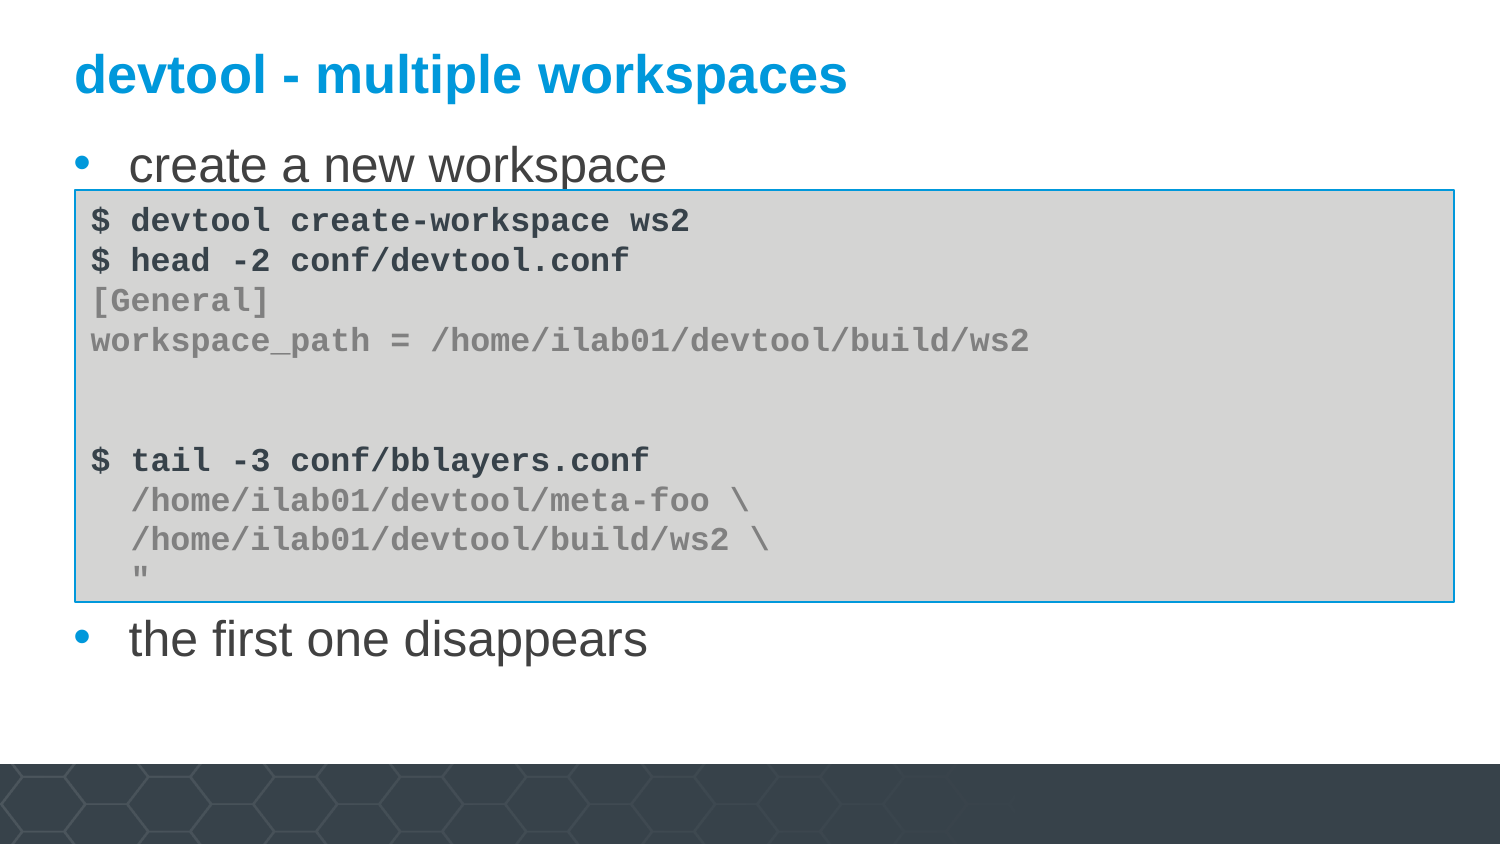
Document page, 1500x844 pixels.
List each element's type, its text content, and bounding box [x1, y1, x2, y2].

text_box devtool - multiple workspaces [74, 50, 1424, 159]
text_box the first one disappears [72, 606, 1422, 733]
text_box $ devtool create-workspace ws2 $ head -2 conf/devtool.conf [General] workspace_path = /home/ilab01/devtool/build/ws2 $ tail -3 conf/bblayers.conf /home/ilab01/devtool/meta-foo \ /home/ilab01/devtool/build/ws2 \ " [74, 189, 1455, 603]
text_box create a new workspace [72, 132, 1422, 259]
picture [0, 0, 1500, 844]
